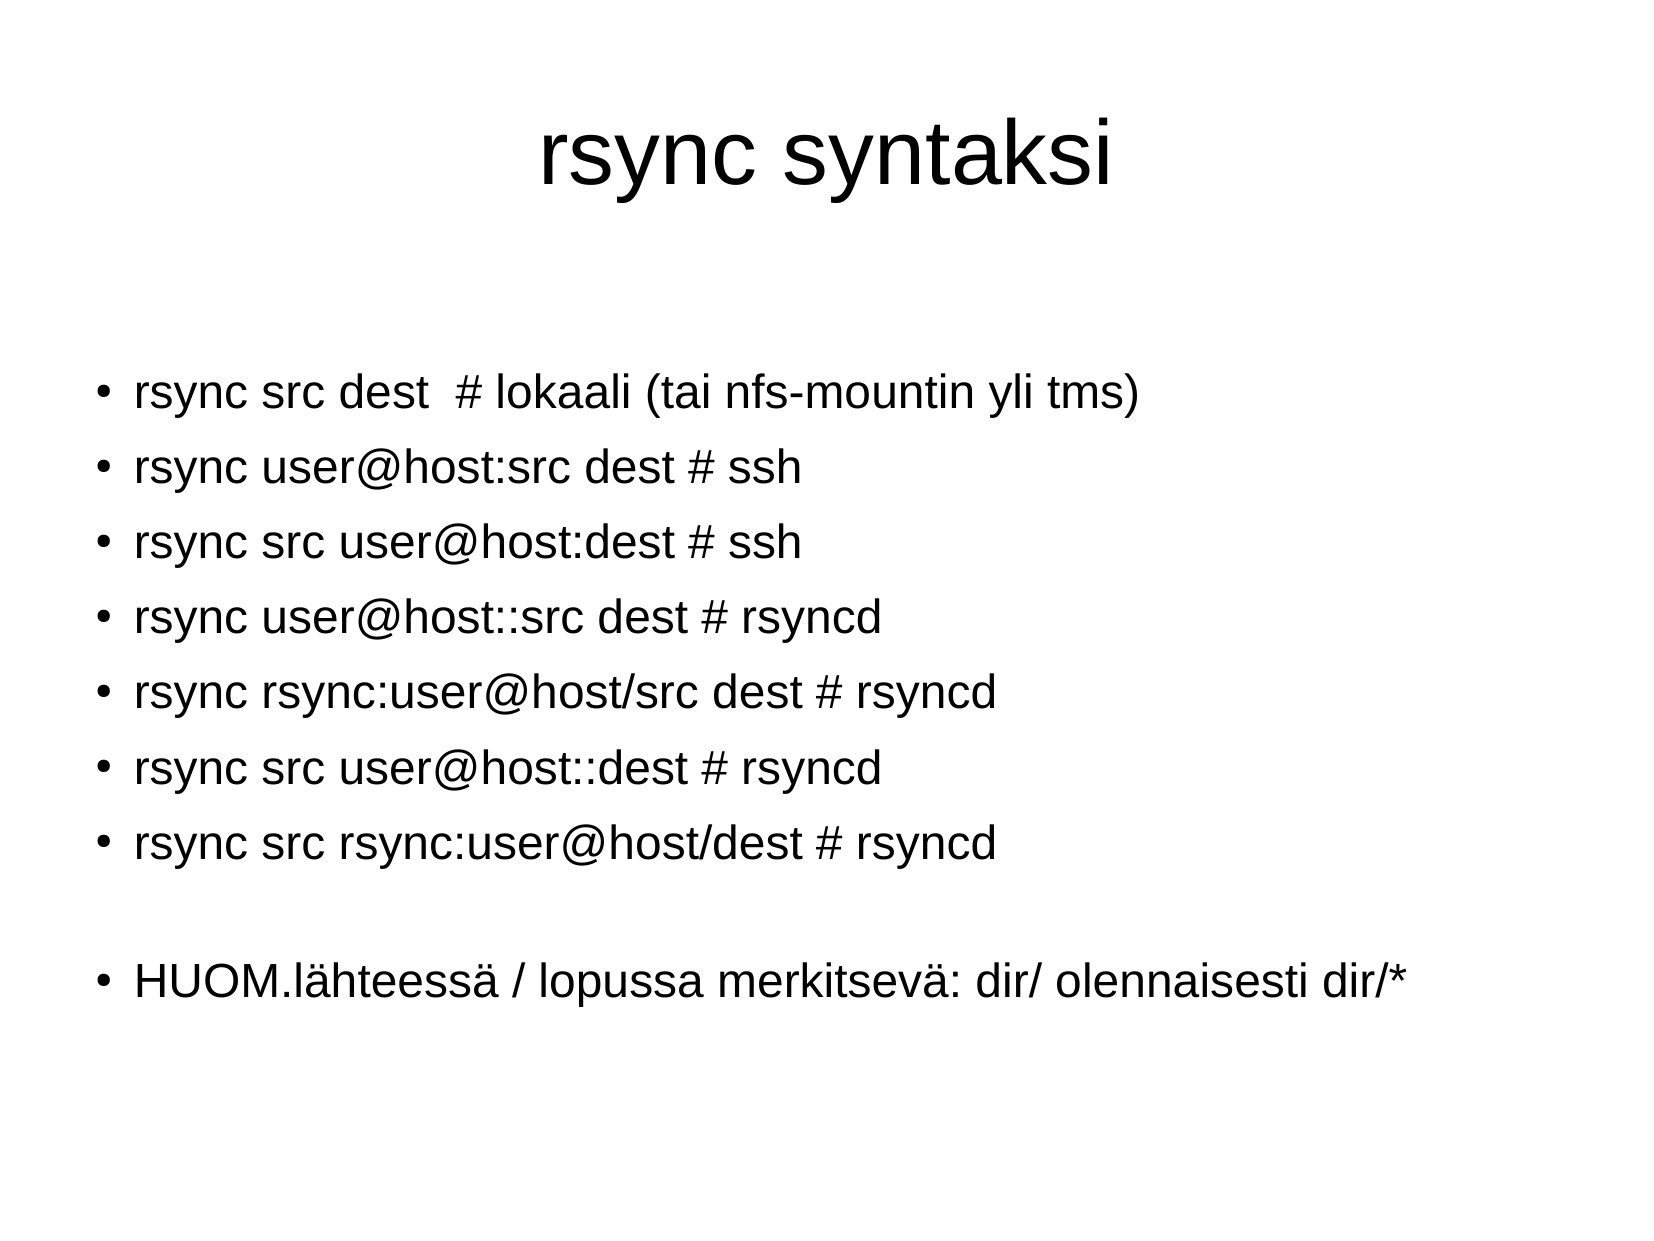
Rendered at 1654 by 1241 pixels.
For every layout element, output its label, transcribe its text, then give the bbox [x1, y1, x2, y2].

title rsync syntaksi [82, 49, 1571, 257]
list rsync src dest # lokaali (tai nfs-mountin yli tms) rsync user@host:src dest # ssh rsync src user@host:dest # ssh rsync user@host::src dest # rsyncd rsync rsync:user@host/src dest # rsyncd rsync src user@host::dest # rsyncd rsync src rsync:user@host/dest # rsyncd HUOM.lähteessä / lopussa merkitsevä: dir/ olennaisesti dir/* [82, 290, 1571, 1010]
